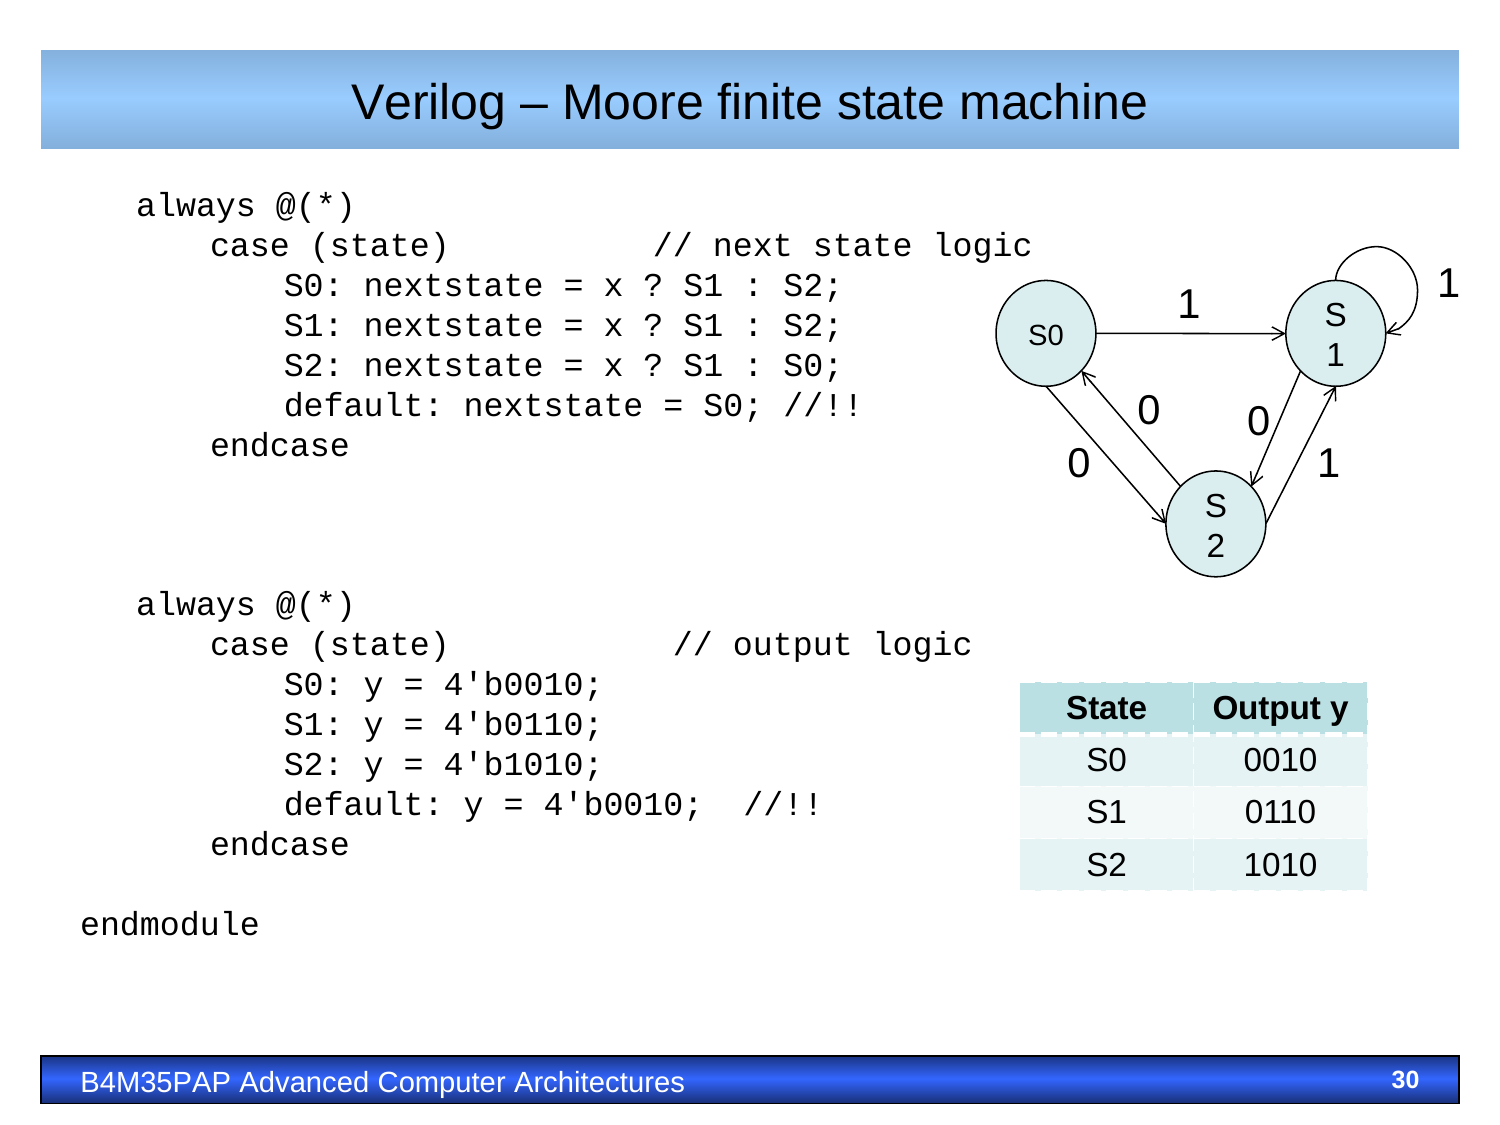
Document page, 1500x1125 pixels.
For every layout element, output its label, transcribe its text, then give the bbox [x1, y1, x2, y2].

text_box S2 [1165, 470, 1266, 577]
text_box 0 [1232, 386, 1286, 452]
text_box S1 [1285, 280, 1386, 387]
table_cell S2 [1020, 839, 1194, 891]
text_box 0 [1052, 428, 1106, 494]
text_box 1 [1302, 428, 1356, 494]
text_box 1 [1162, 269, 1216, 335]
table_cell 1010 [1194, 839, 1368, 891]
table_header State [1020, 682, 1194, 734]
table_cell 0010 [1194, 734, 1368, 786]
text_box S0 [996, 280, 1096, 387]
text_box [1286, 370, 1301, 406]
list always @(*) case (state) // next state logic S0: nextstate = x ? S1 : S2; S1: nextstate = x ? S1 : S2; S2: nextstate = x ? S1 : S0; default: nextstate = S0; //!! endcase always @(*) case (state) // output logic S0: y = 4'b0010; S1: y = 4'b0110; S2: y = 4'b1010; default: y = 4'b0010; //!! endcase endmodule [64, 175, 1436, 985]
title Verilog – Moore finite state machine [41, 50, 1459, 149]
text_box [1251, 452, 1267, 487]
text_box 1 [1422, 248, 1476, 314]
text_box [1141, 441, 1181, 487]
table_cell S0 [1020, 734, 1194, 786]
table_cell S1 [1020, 786, 1194, 839]
table_cell 0110 [1194, 786, 1368, 839]
text_box [1265, 452, 1302, 524]
text_box [1046, 386, 1083, 428]
text_box [1081, 370, 1122, 419]
table_header Output y [1194, 682, 1368, 734]
text_box [1314, 385, 1336, 428]
text_box [1106, 454, 1167, 524]
text_box 0 [1122, 375, 1176, 441]
